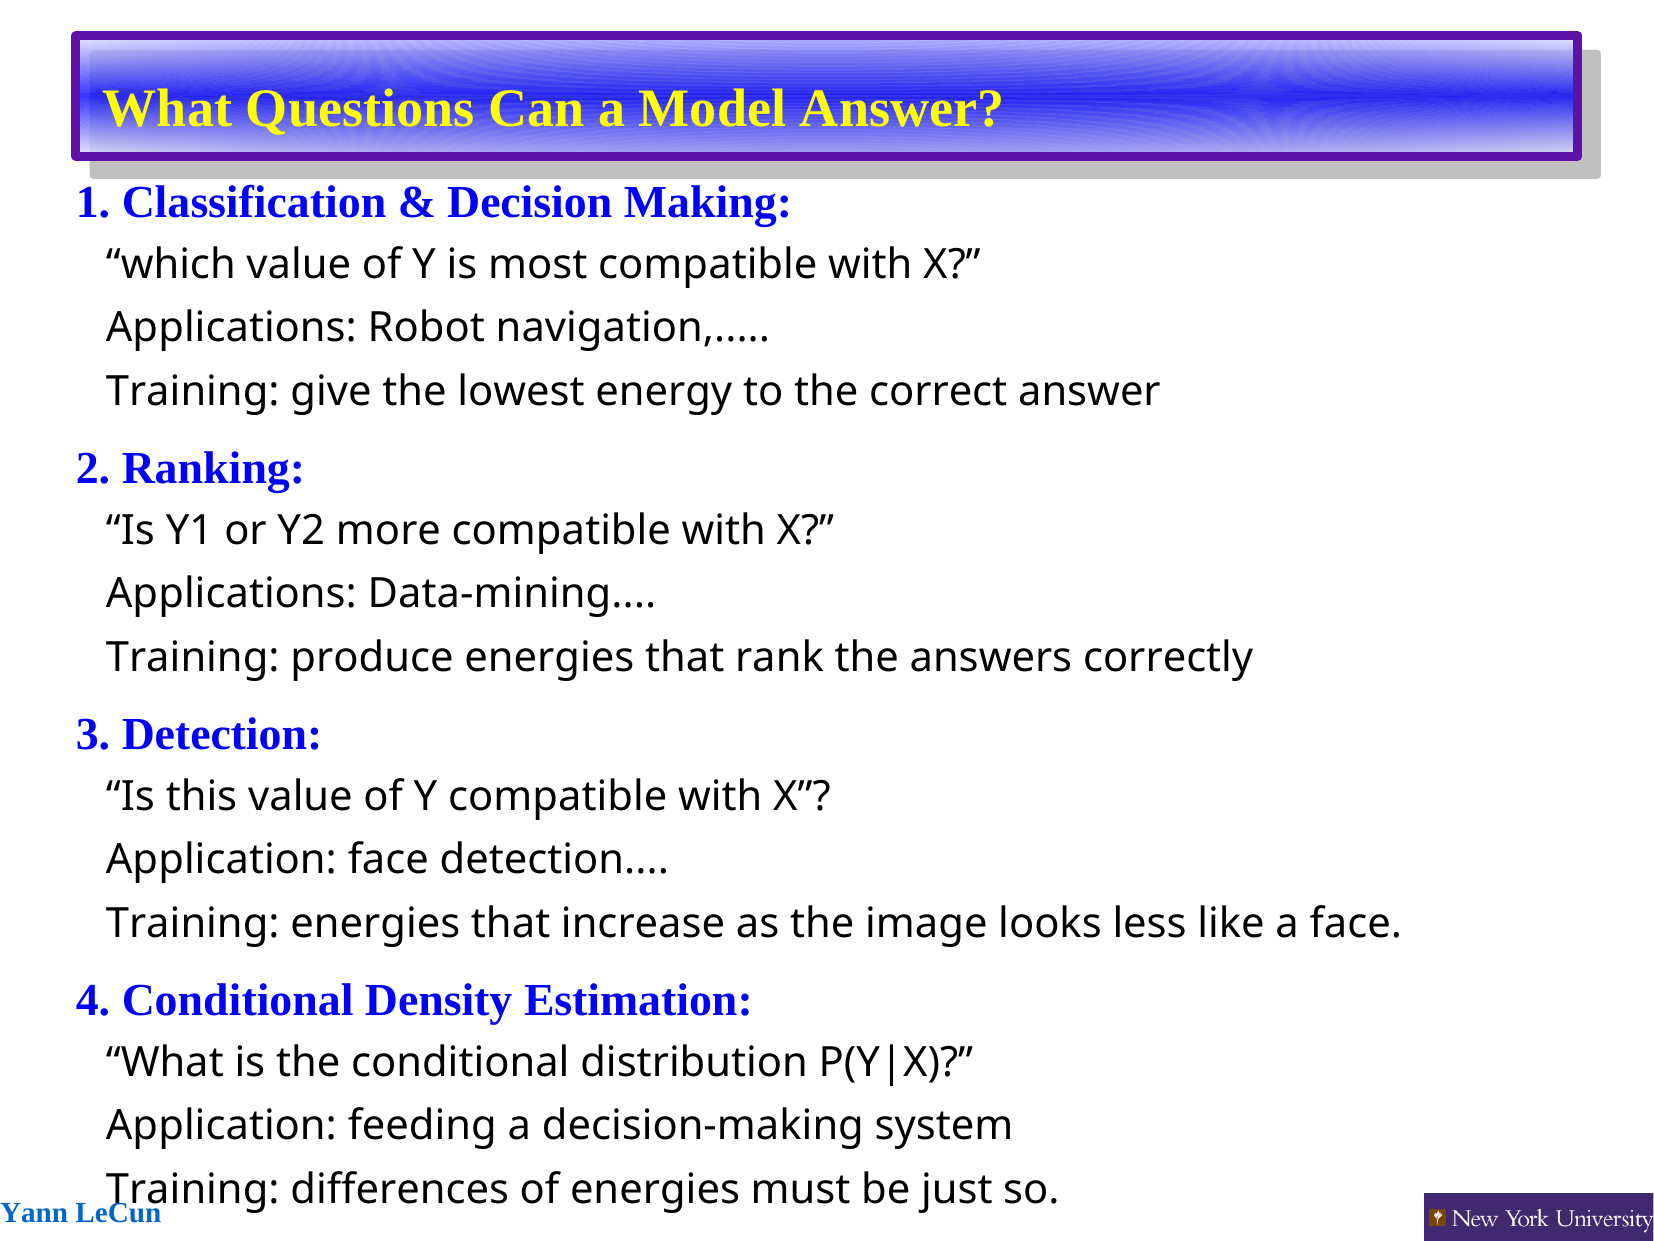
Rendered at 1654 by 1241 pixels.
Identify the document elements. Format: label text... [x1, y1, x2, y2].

title What Questions Can a Model Answer? [75, 35, 1578, 157]
list 1. Classification & Decision Making: “which value of Y is most compatible with X?” Applications: Robot navigation,..... Training: give the lowest energy to the correct answer 2. Ranking: “Is Y1 or Y2 more compatible with X?” Applications: Data-mining.... Training: produce energies that rank the answers correctly 3. Detection: “Is this value of Y compatible with X”? Application: face detection.... Training: energies that increase as the image looks less like a face. 4. Conditional Density Estimation: “What is the conditional distribution P(Y|X)?” Application: feeding a decision-making system Training: differences of energies must be just so. [75, 176, 1597, 1218]
picture [1424, 1193, 1654, 1241]
